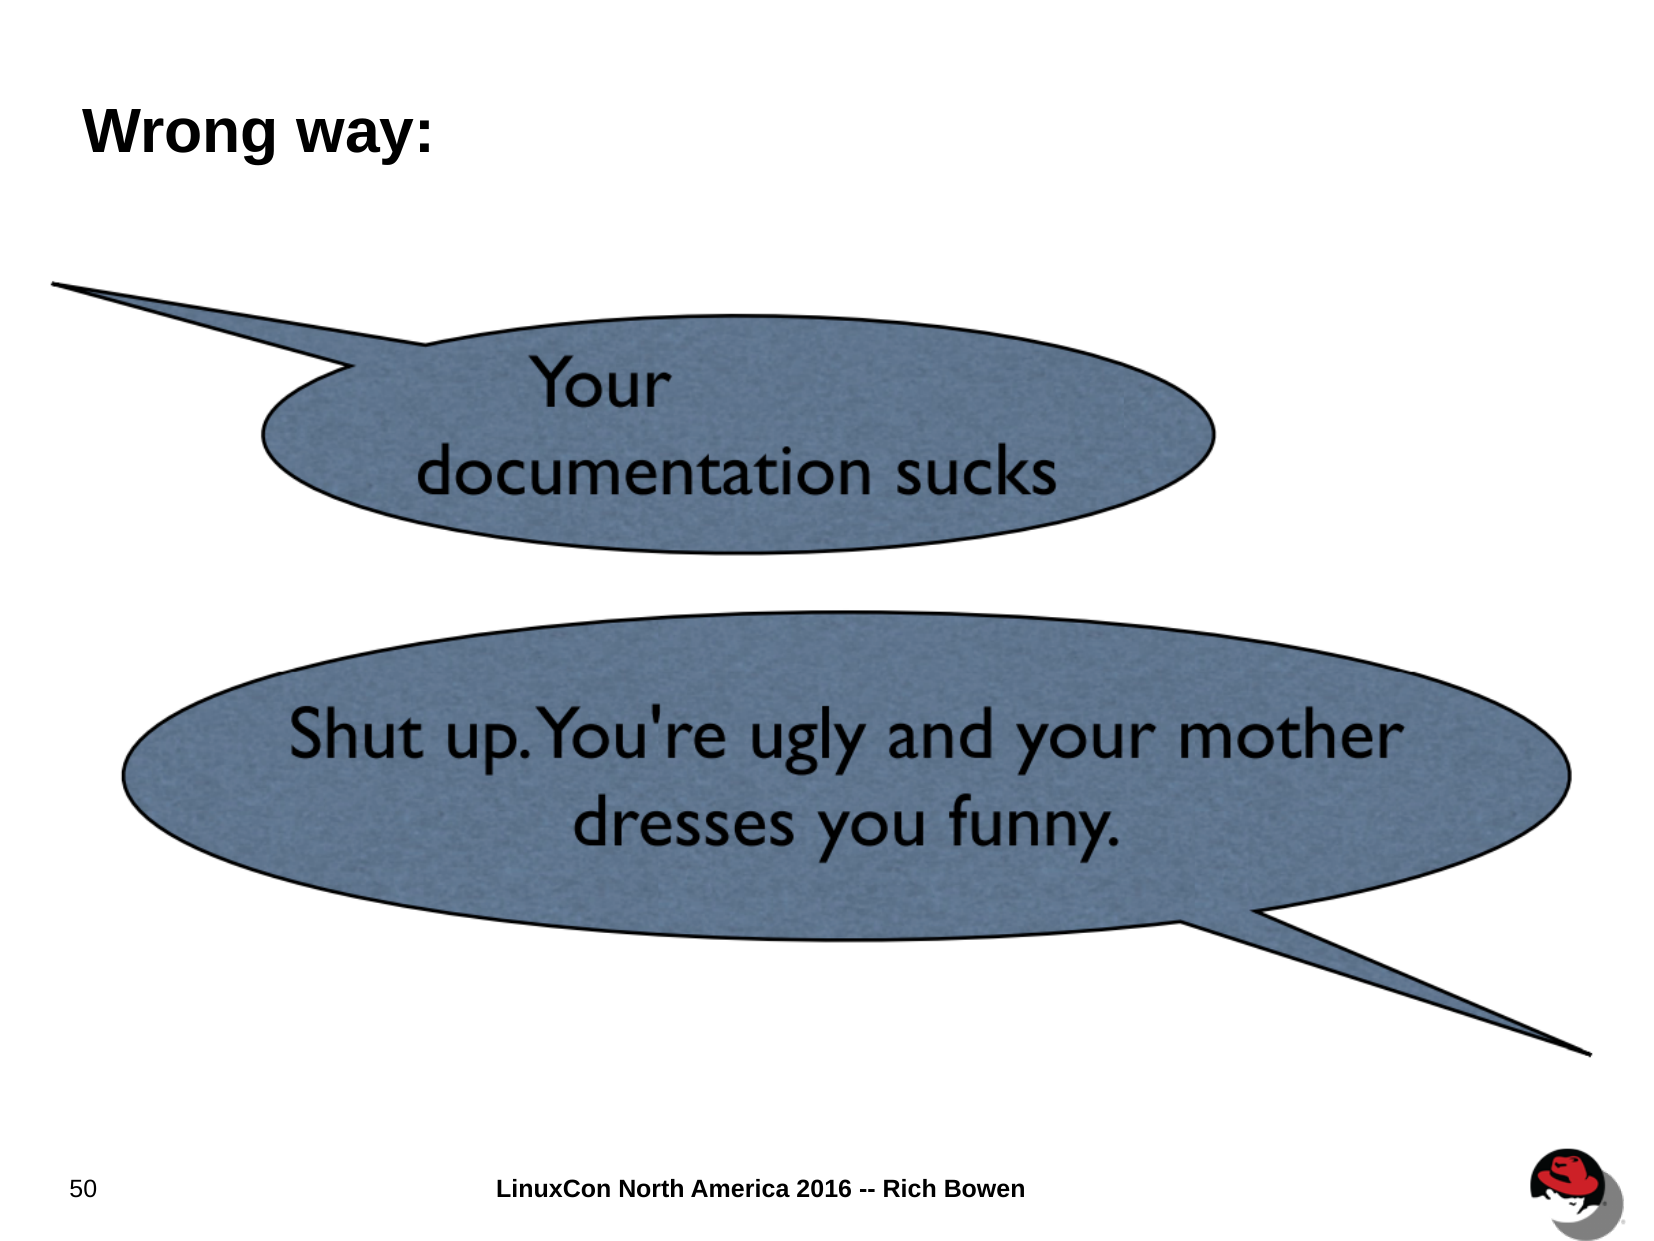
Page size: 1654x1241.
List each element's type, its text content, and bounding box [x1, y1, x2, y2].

picture [1529, 1146, 1613, 1224]
title Wrong way: [82, 37, 1571, 226]
picture [36, 269, 1606, 1071]
